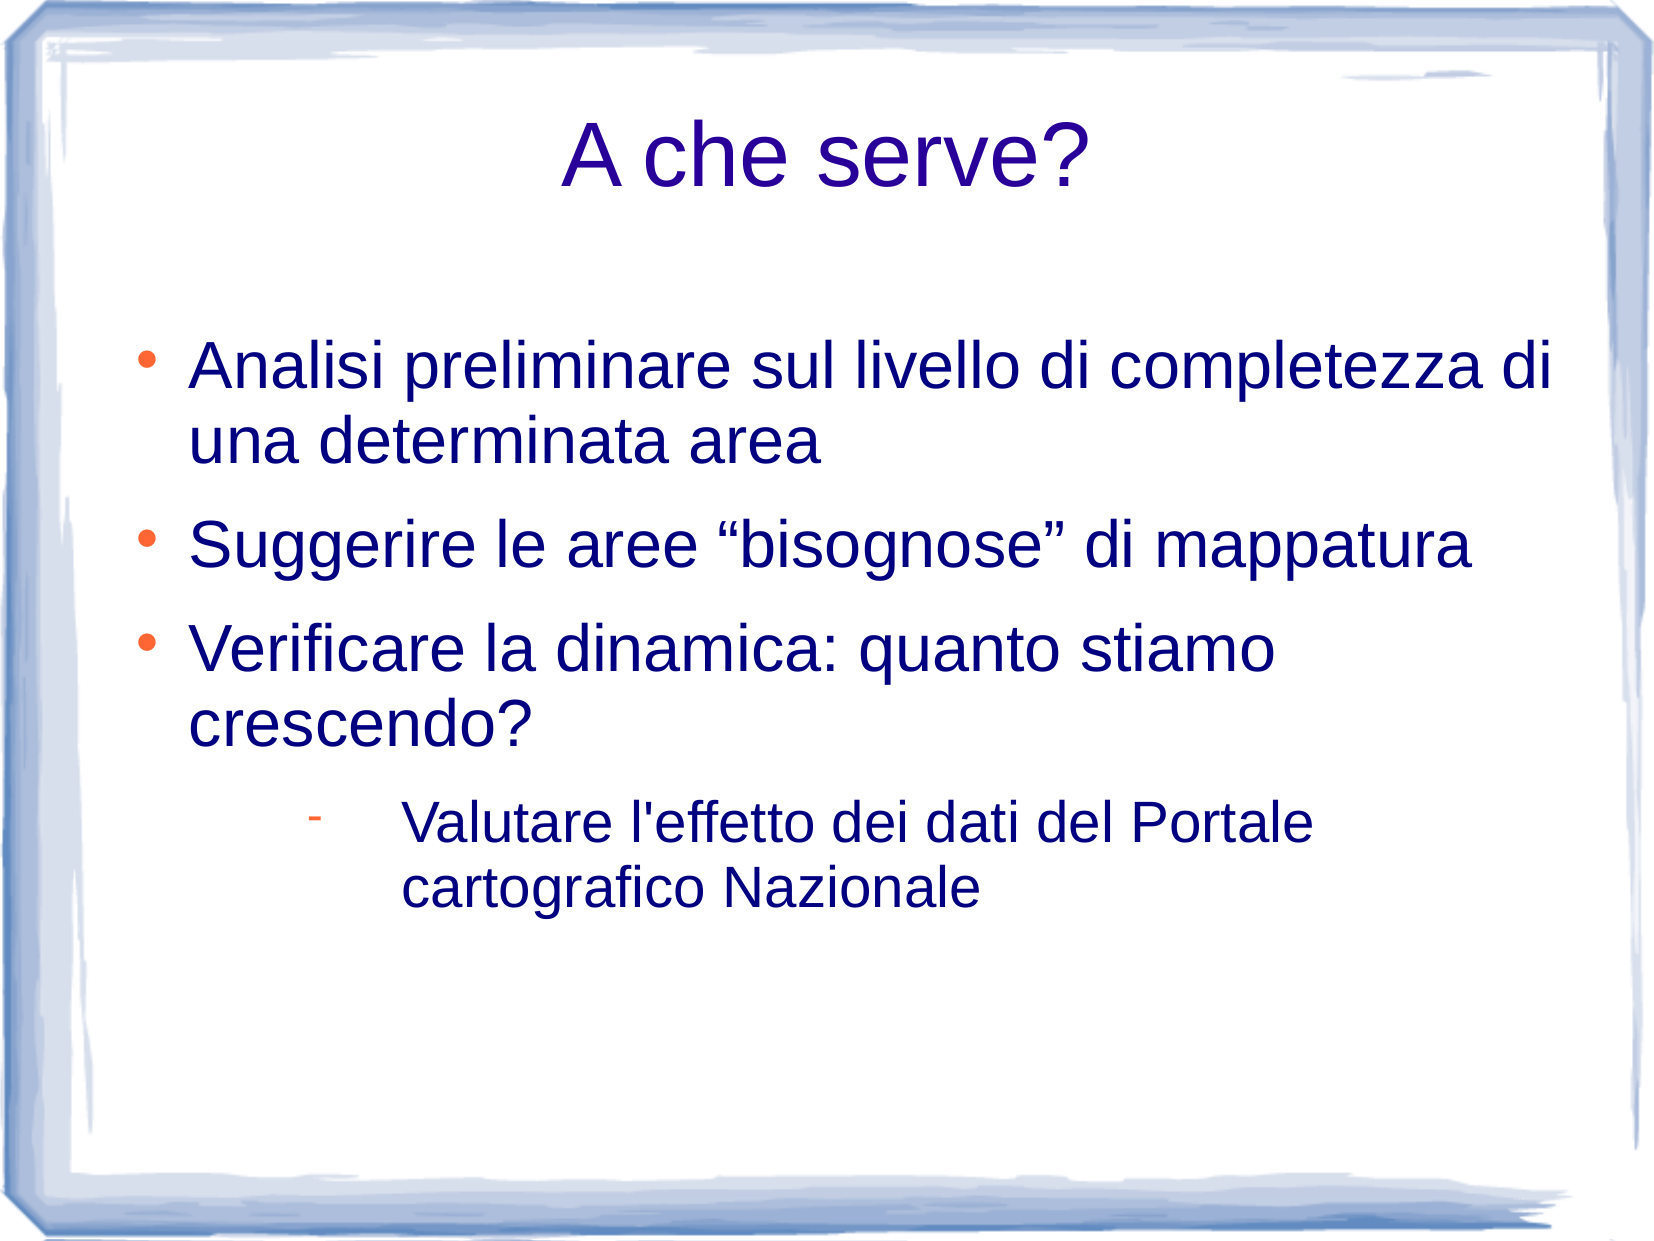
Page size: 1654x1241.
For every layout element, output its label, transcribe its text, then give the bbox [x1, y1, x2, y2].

picture [0, 0, 1654, 1241]
list Analisi preliminare sul livello di completezza di una determinata area Suggerire le aree “bisognose” di mappatura Verificare la dinamica: quanto stiamo crescendo? Valutare l'effetto dei dati del Portale cartografico Nazionale [118, 324, 1571, 1129]
title A che serve? [82, 49, 1571, 257]
